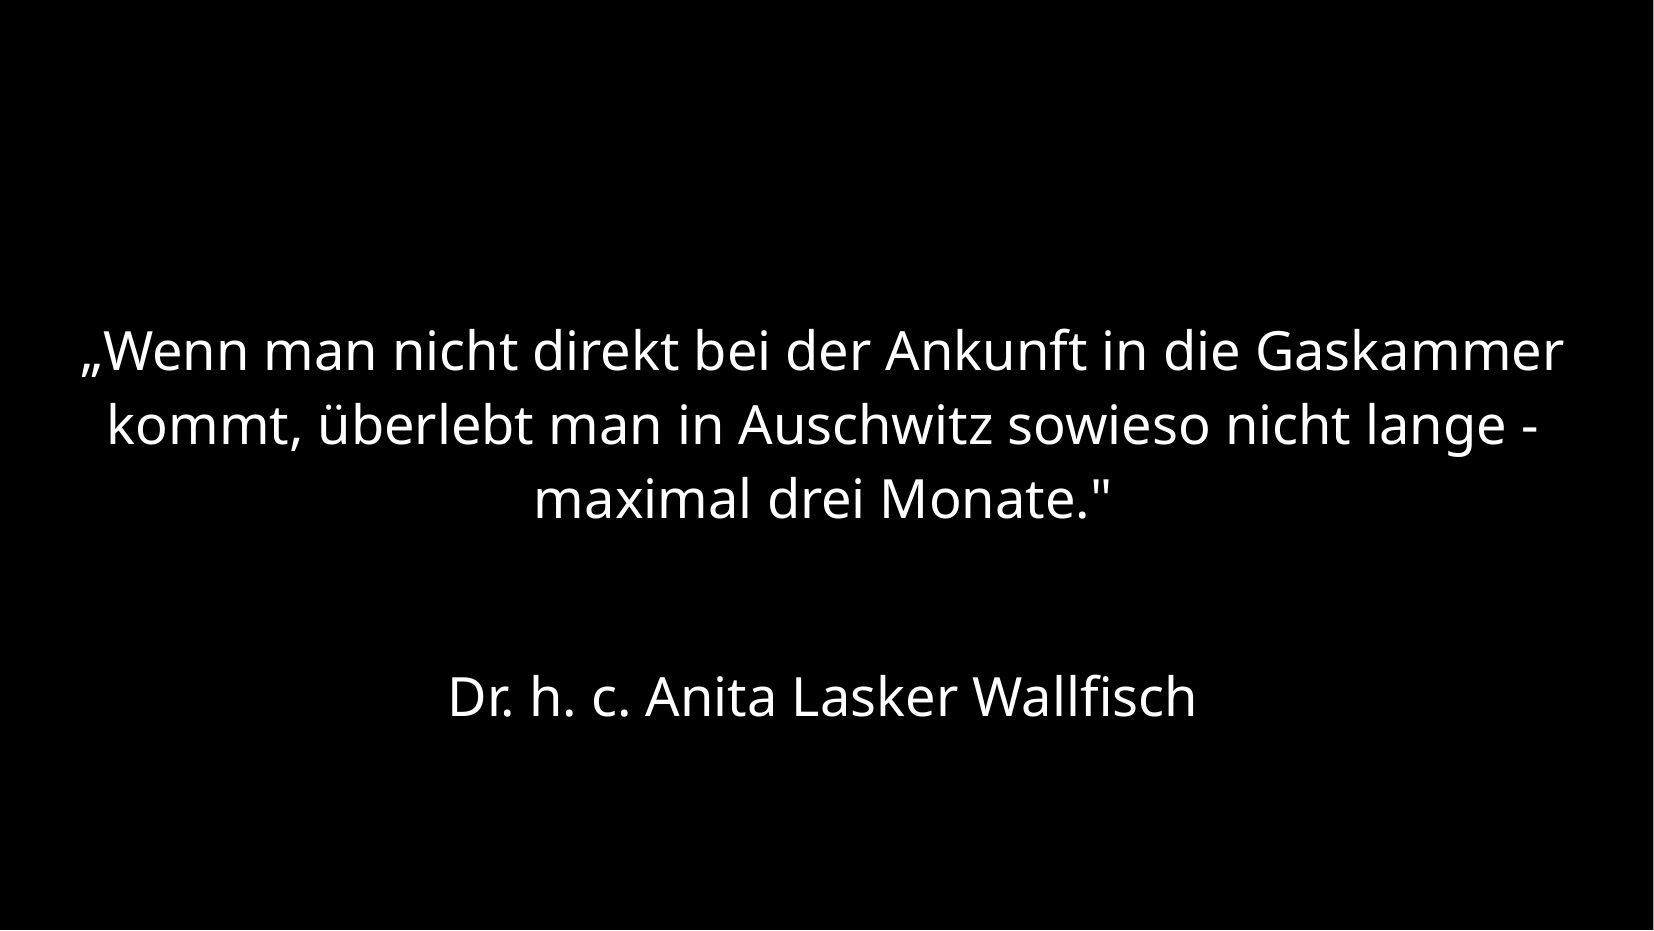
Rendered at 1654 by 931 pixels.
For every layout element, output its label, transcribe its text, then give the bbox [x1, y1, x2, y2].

text_box „Wenn man nicht direkt bei der Ankunft in die Gaskammer kommt, überlebt man in Auschwitz sowieso nicht lange - maximal drei Monate." Dr. h. c. Anita Lasker Wallfisch [0, 206, 1654, 848]
